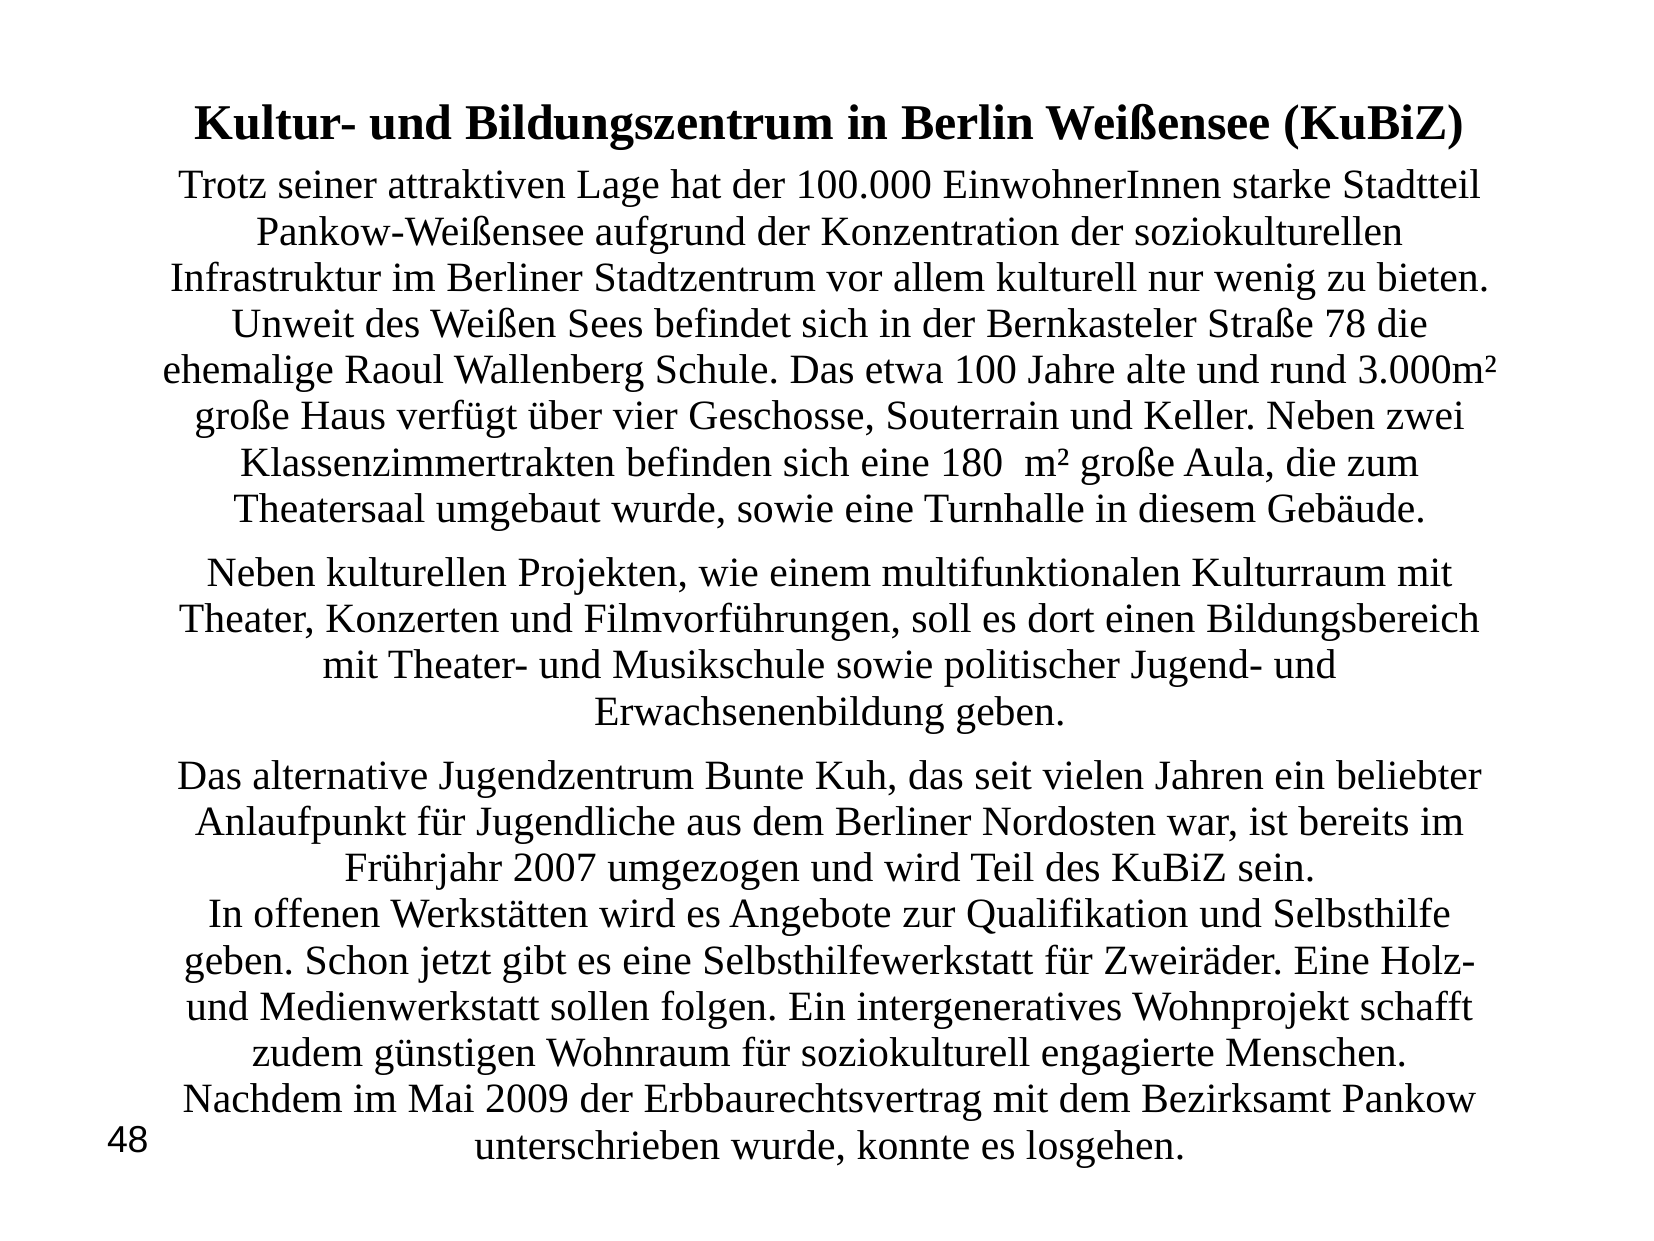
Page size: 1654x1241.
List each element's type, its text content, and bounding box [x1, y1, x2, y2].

text_box <Nummer> [92, 1111, 310, 1182]
text_box Kultur- und Bildungszentrum in Berlin Weißensee (KuBiZ) Trotz seiner attraktiven Lage hat der 100.000 EinwohnerInnen starke Stadtteil Pankow-Weißensee aufgrund der Konzentration der soziokulturellen Infrastruktur im Berliner Stadtzentrum vor allem kulturell nur wenig zu bieten. Unweit des Weißen Sees befindet sich in der Bernkasteler Straße 78 die ehemalige Raoul Wallenberg Schule. Das etwa 100 Jahre alte und rund 3.000m² große Haus verfügt über vier Geschosse, Souterrain und Keller. Neben zwei Klassenzimmertrakten befinden sich eine 180 m² große Aula, die zum Theatersaal umgebaut wurde, sowie eine Turnhalle in diesem Gebäude. Neben kulturellen Projekten, wie einem multifunktionalen Kulturraum mit Theater, Konzerten und Filmvorführungen, soll es dort einen Bildungsbereich mit Theater- und Musikschule sowie politischer Jugend- und Erwachsenenbildung geben. Das alternative Jugendzentrum Bunte Kuh, das seit vielen Jahren ein beliebter Anlaufpunkt für Jugendliche aus dem Berliner Nordosten war, ist bereits im Frührjahr 2007 umgezogen und wird Teil des KuBiZ sein. In offenen Werkstätten wird es Angebote zur Qualifikation und Selbsthilfe geben. Schon jetzt gibt es eine Selbsthilfewerkstatt für Zweiräder. Eine Holz- und Medienwerkstatt sollen folgen. Ein intergeneratives Wohnprojekt schafft zudem günstigen Wohnraum für soziokulturell engagierte Menschen. Nachdem im Mai 2009 der Erbbaurechtsvertrag mit dem Bezirksamt Pankow unterschrieben wurde, konnte es losgehen. [147, 87, 1536, 1176]
